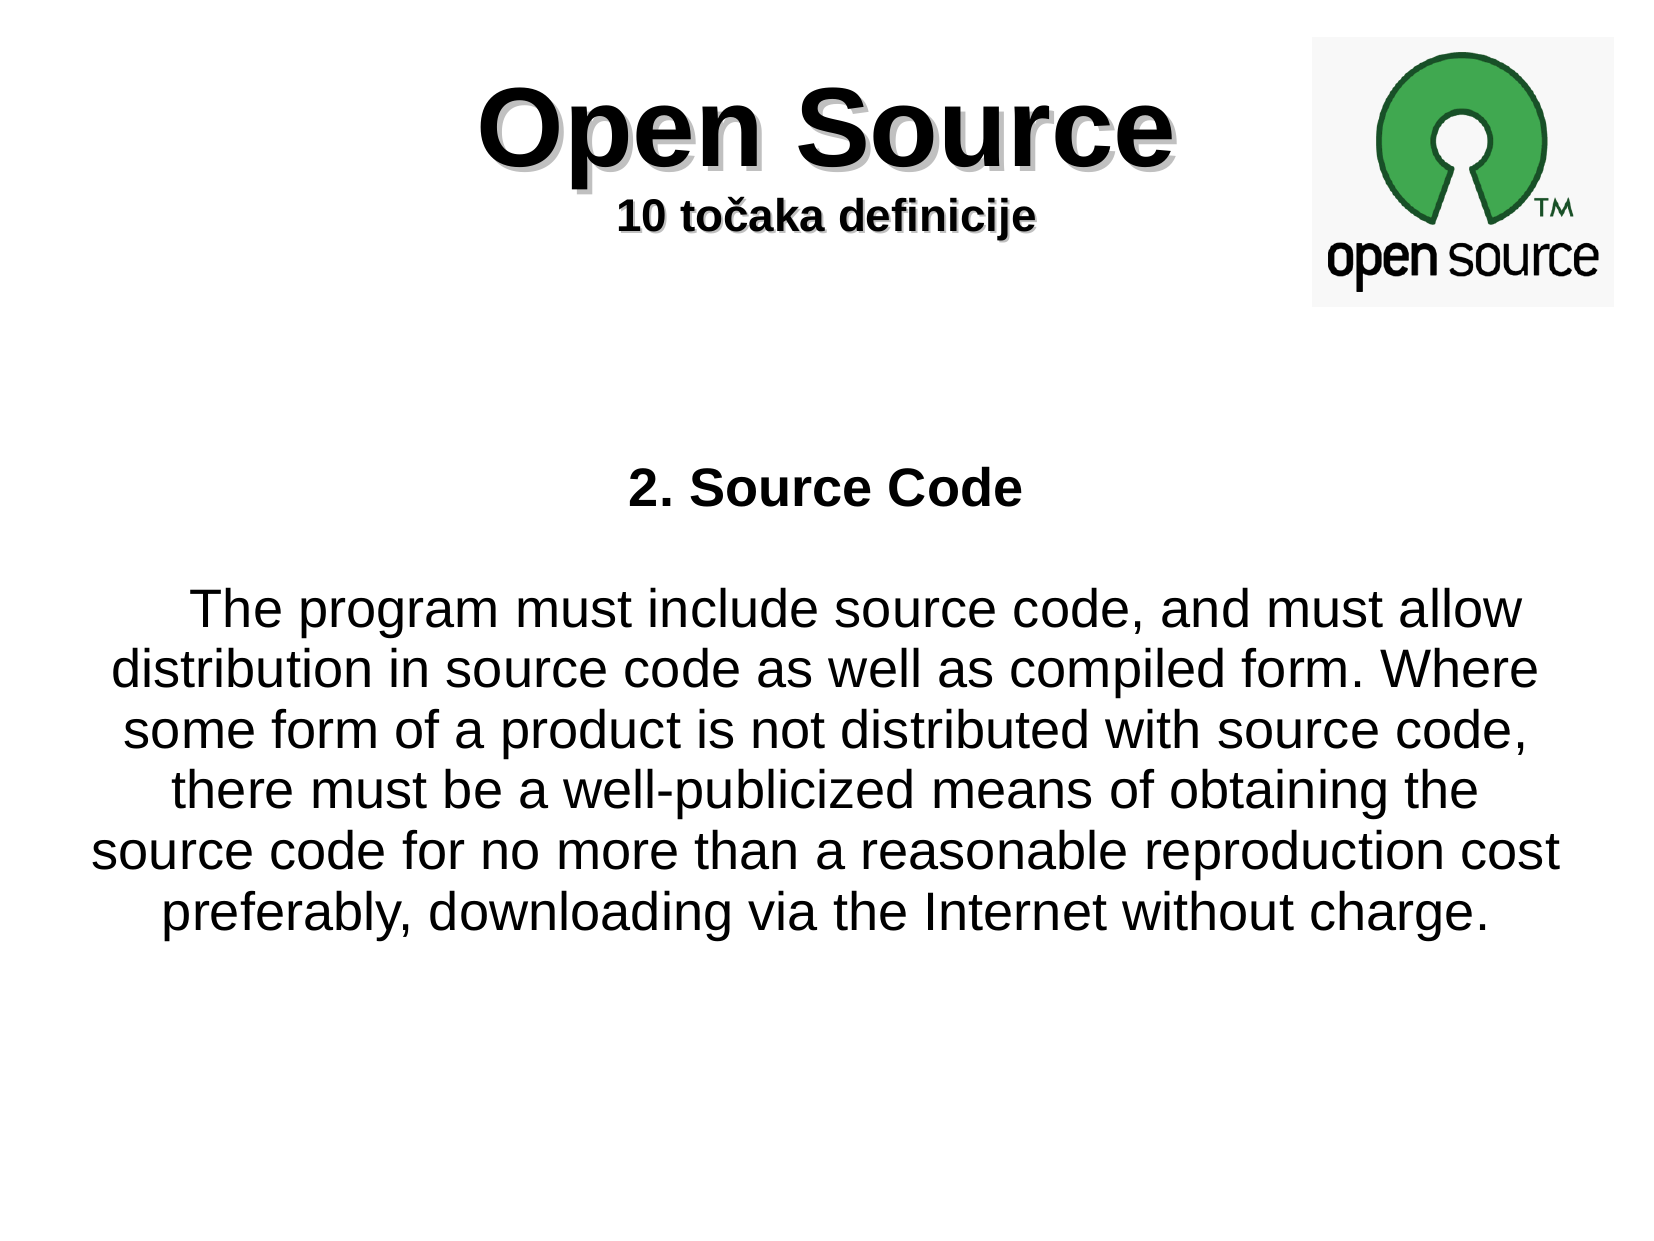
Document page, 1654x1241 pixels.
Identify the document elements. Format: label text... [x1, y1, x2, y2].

picture [1312, 37, 1614, 307]
title Open Source 10 točaka definicije [82, 56, 1312, 250]
subtitle 2. Source Code The program must include source code, and must allow distribution in source code as well as compiled form. Where some form of a product is not distributed with source code, there must be a well-publicized means of obtaining the source code for no more than a reasonable reproduction cost preferably, downloading via the Internet without charge. [82, 297, 1571, 1102]
